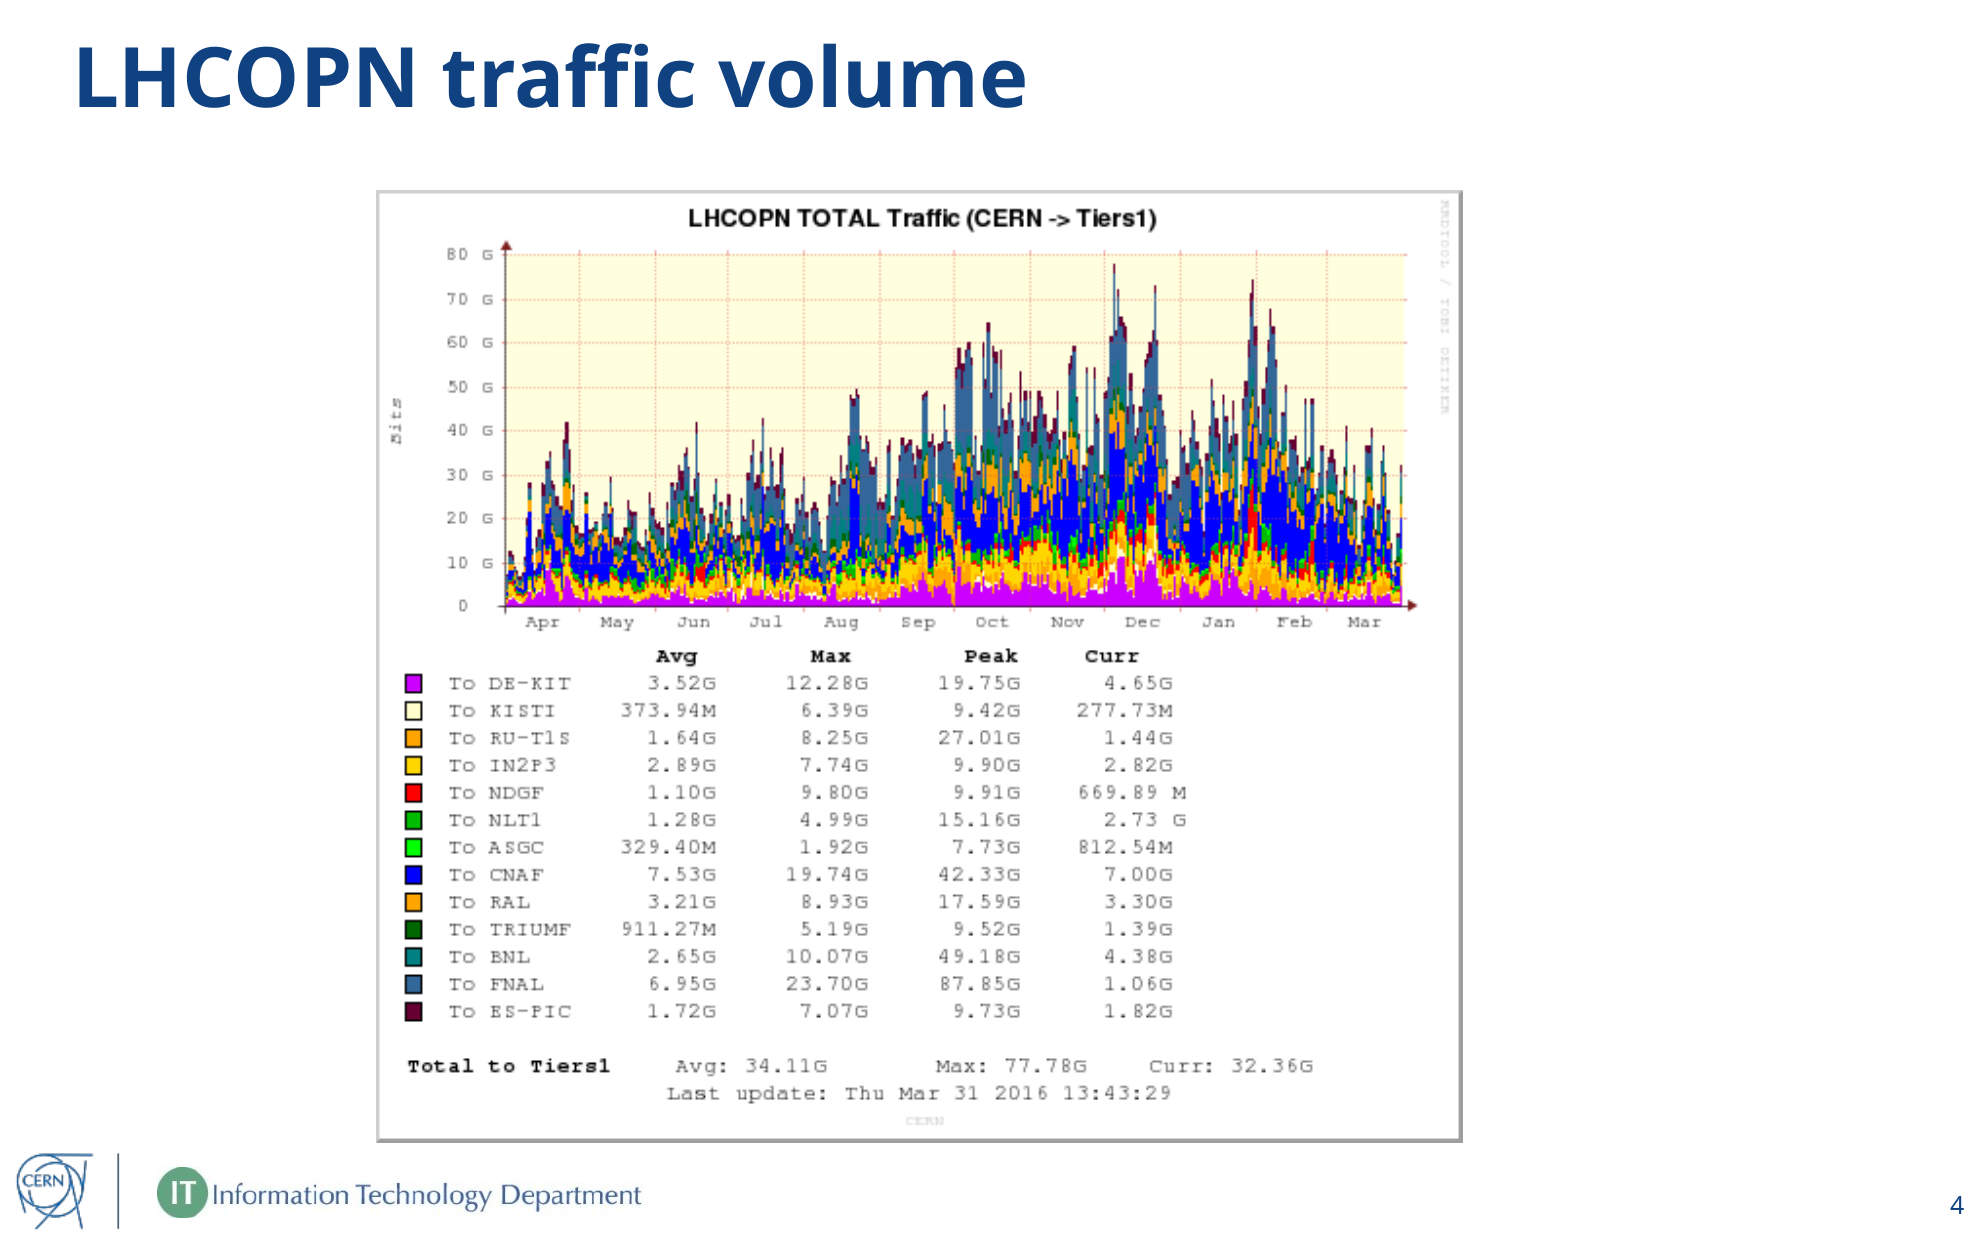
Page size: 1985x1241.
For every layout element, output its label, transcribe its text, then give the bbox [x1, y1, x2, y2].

picture [38, 1207, 55, 1215]
picture [157, 1167, 948, 1218]
title LHCOPN traffic volume [72, 0, 1834, 166]
picture [376, 190, 1463, 1143]
picture [19, 1188, 64, 1207]
picture [51, 1200, 64, 1215]
picture [16, 1188, 64, 1236]
